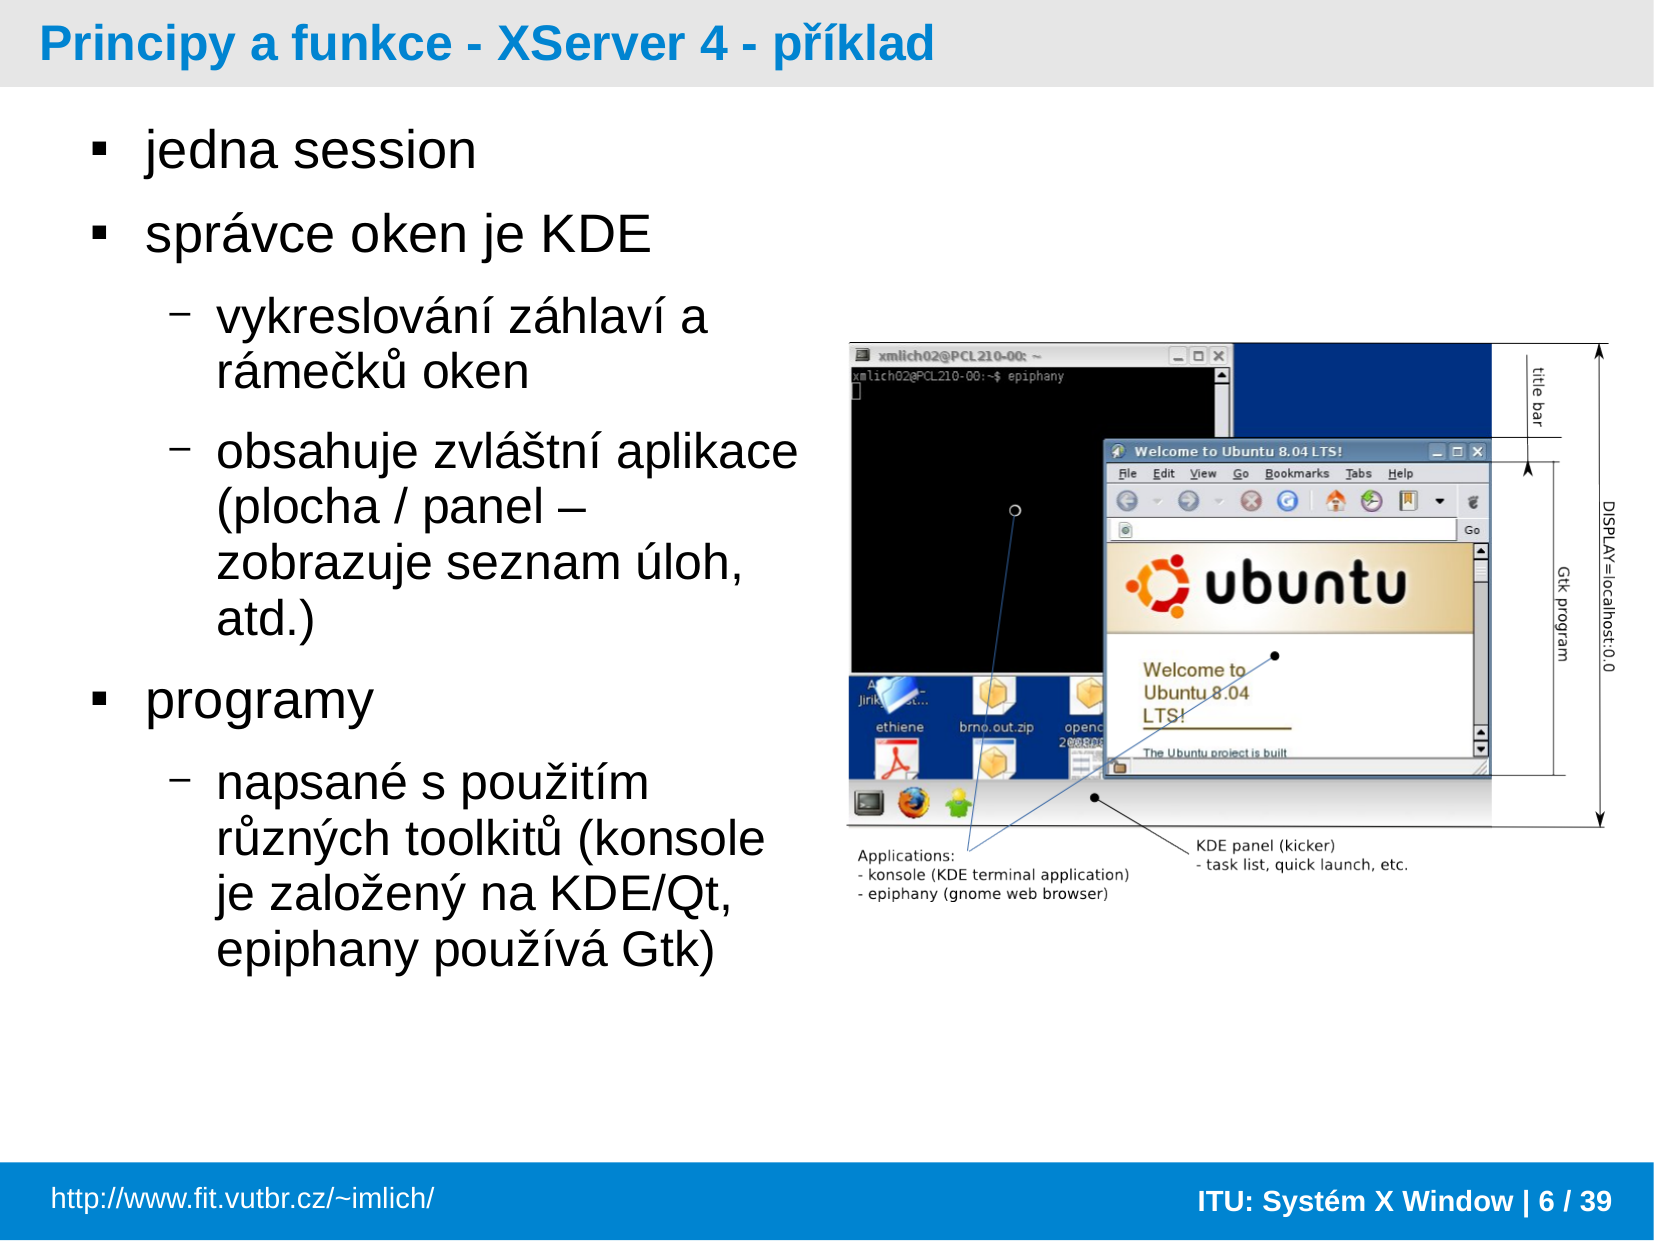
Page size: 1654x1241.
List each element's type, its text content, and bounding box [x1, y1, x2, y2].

title Principy a funkce - XServer 4 - příklad [39, 5, 1615, 81]
list jedna session správce oken je KDE vykreslování záhlaví a rámečků oken obsahuje zvláštní aplikace (plocha / panel – zobrazuje seznam úloh, atd.) programy napsané s použitím různých toolkitů (konsole je založený na KDE/Qt, epiphany používá Gtk) [75, 119, 802, 1126]
picture [846, 342, 1615, 902]
